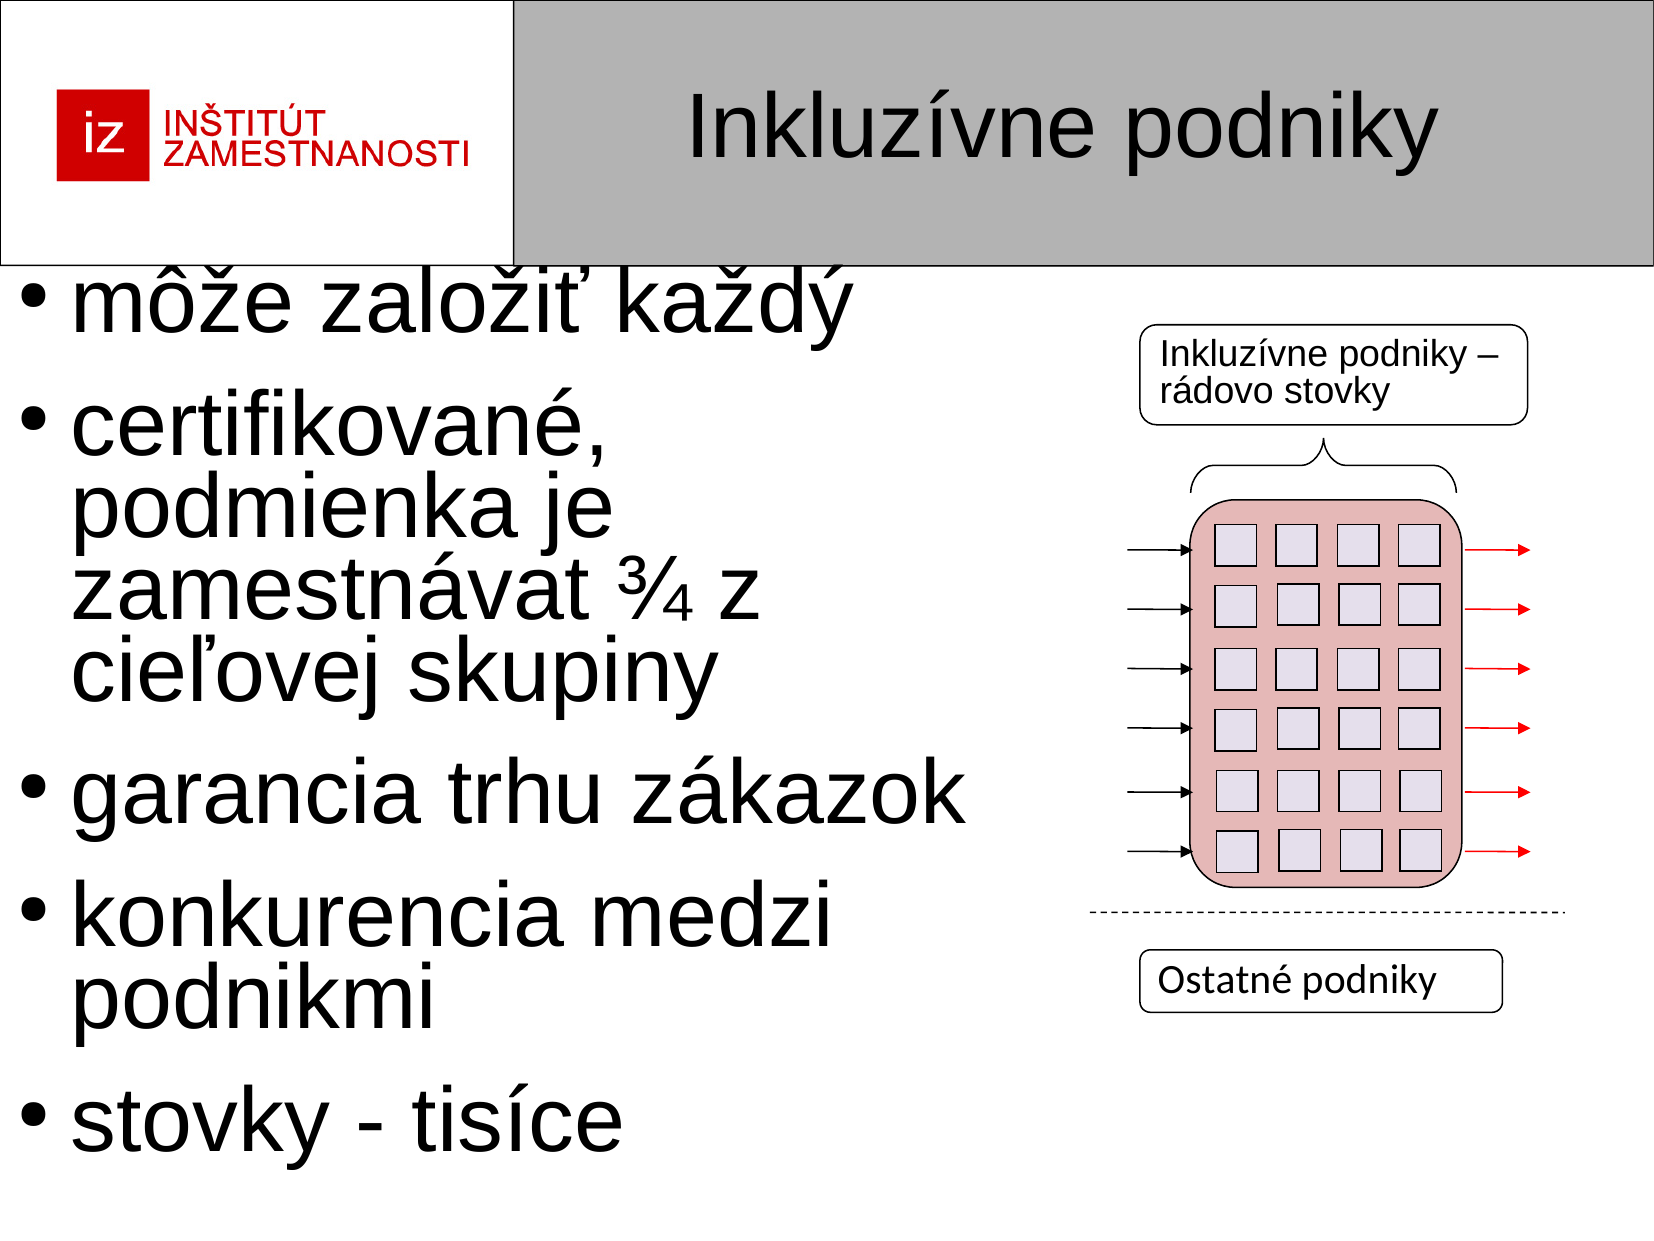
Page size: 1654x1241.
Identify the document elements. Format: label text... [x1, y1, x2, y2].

text_box Inkluzívne podniky – rádovo stovky [1139, 324, 1528, 425]
list môže založiť každý certifikované, podmienka je zamestnávat ¾ z cieľovej skupiny garancia trhu zákazok konkurencia medzi podnikmi stovky - tisíce [0, 267, 975, 1189]
picture [5, 8, 512, 257]
text_box [1189, 499, 1462, 888]
title Inkluzívne podniky [561, 37, 1565, 229]
text_box Ostatné podniky [1139, 949, 1503, 1013]
